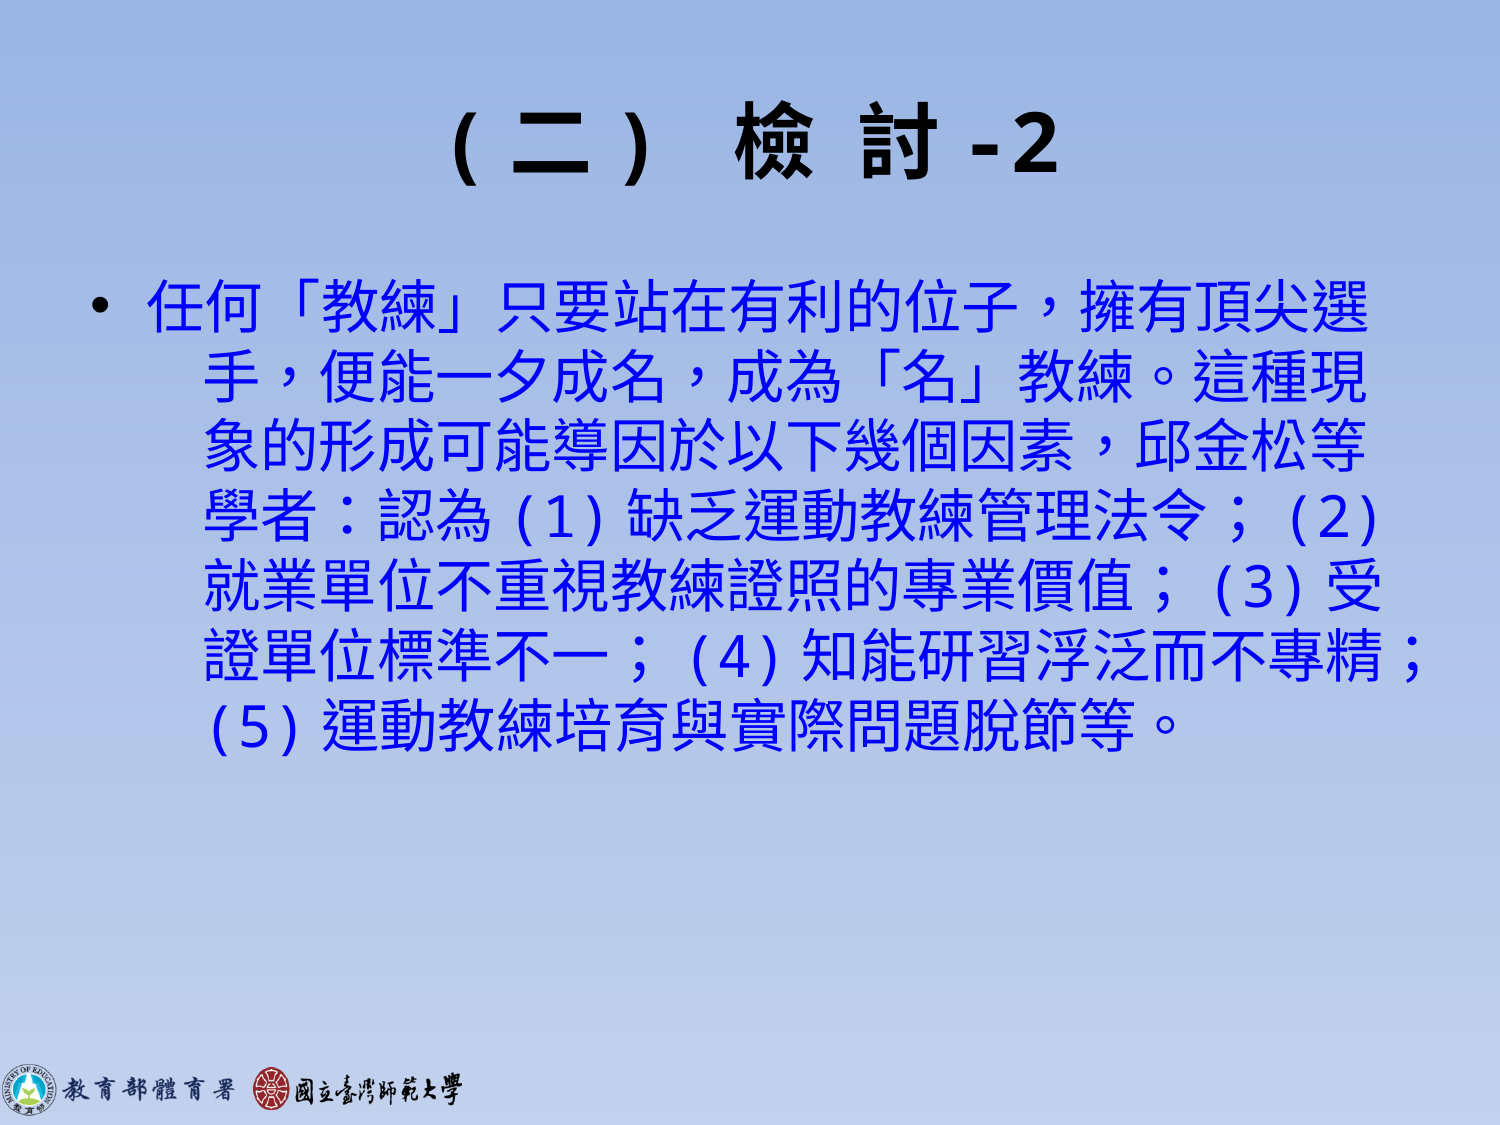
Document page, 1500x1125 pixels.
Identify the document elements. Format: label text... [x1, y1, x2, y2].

title (二) 檢 討-2 [75, 45, 1426, 233]
list 任何「教練」只要站在有利的位子，擁有頂尖選手，便能一夕成名，成為「名」教練。這種現象的形成可能導因於以下幾個因素，邱金松等學者：認為(1)缺乏運動教練管理法令；(2)就業單位不重視教練證照的專業價值；(3)受證單位標準不一；(4)知能研習浮泛而不專精；(5)運動教練培育與實際問題脫節等。 [75, 262, 1426, 1005]
